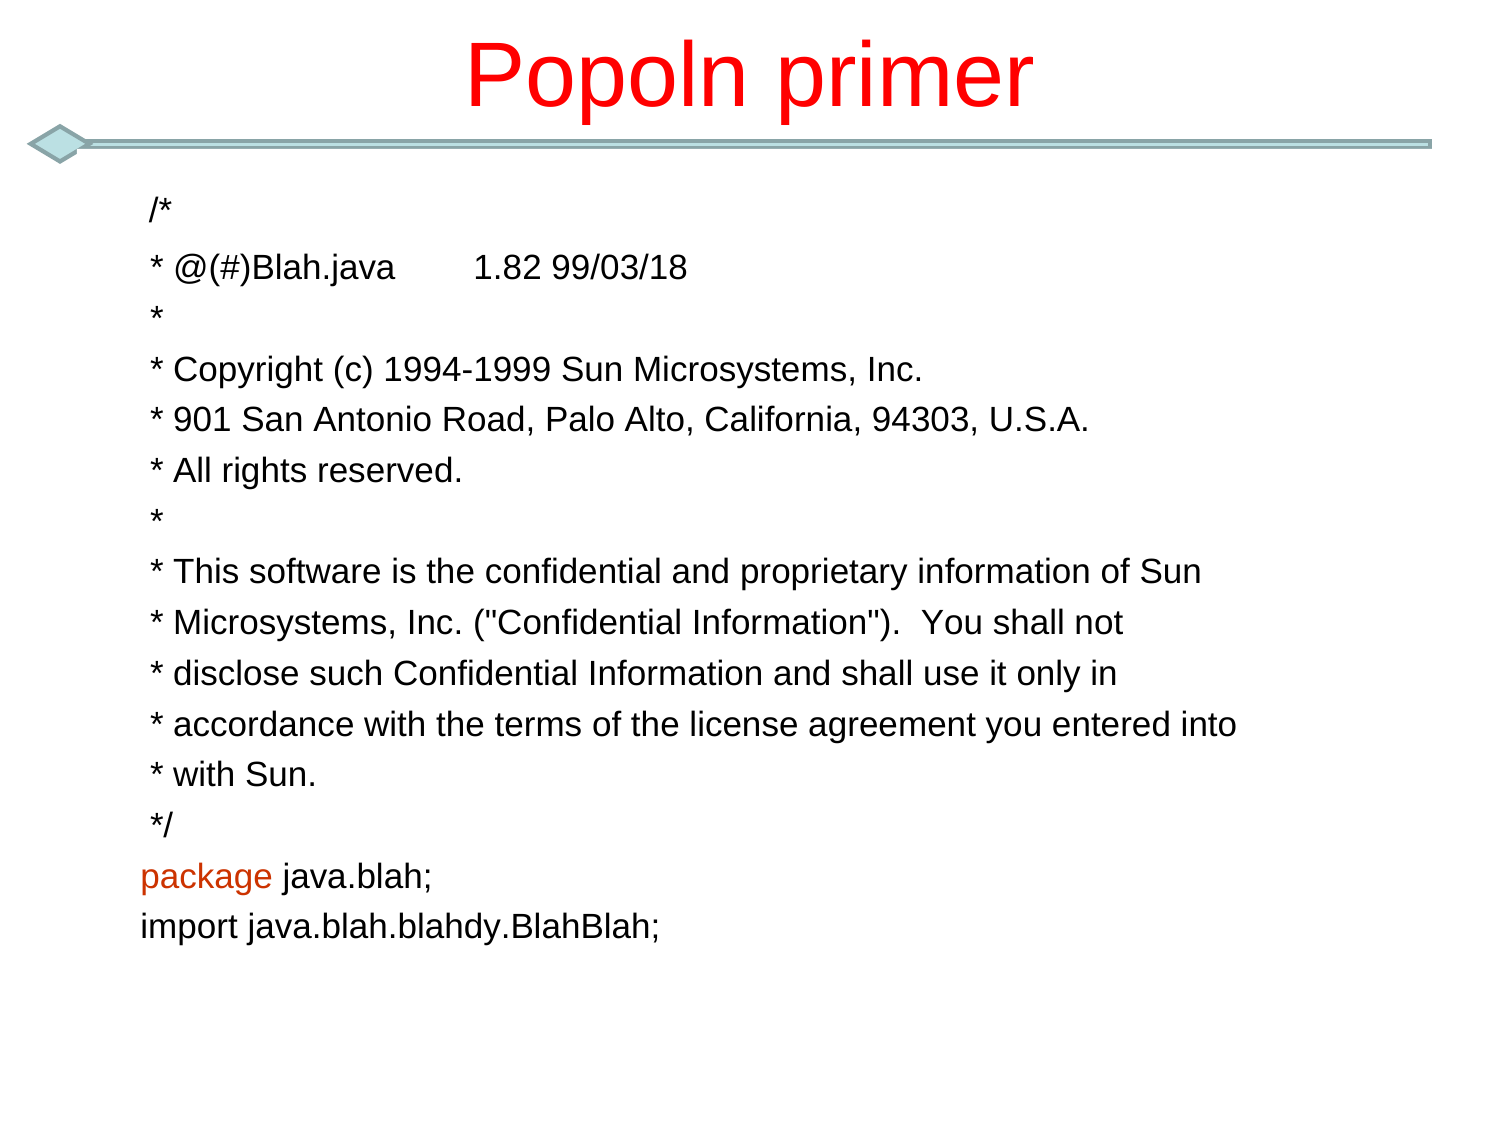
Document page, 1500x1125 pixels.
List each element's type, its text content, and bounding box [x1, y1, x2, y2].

title Popoln primer [75, 0, 1426, 141]
list /* * @(#)Blah.java 1.82 99/03/18 * * Copyright (c) 1994-1999 Sun Microsystems, Inc. * 901 San Antonio Road, Palo Alto, California, 94303, U.S.A. * All rights reserved. * * This software is the confidential and proprietary information of Sun * Microsystems, Inc. ("Confidential Information"). You shall not * disclose such Confidential Information and shall use it only in * accordance with the terms of the license agreement you entered into * with Sun. */ package java.blah; import java.blah.blahdy.BlahBlah; [76, 148, 1452, 1008]
